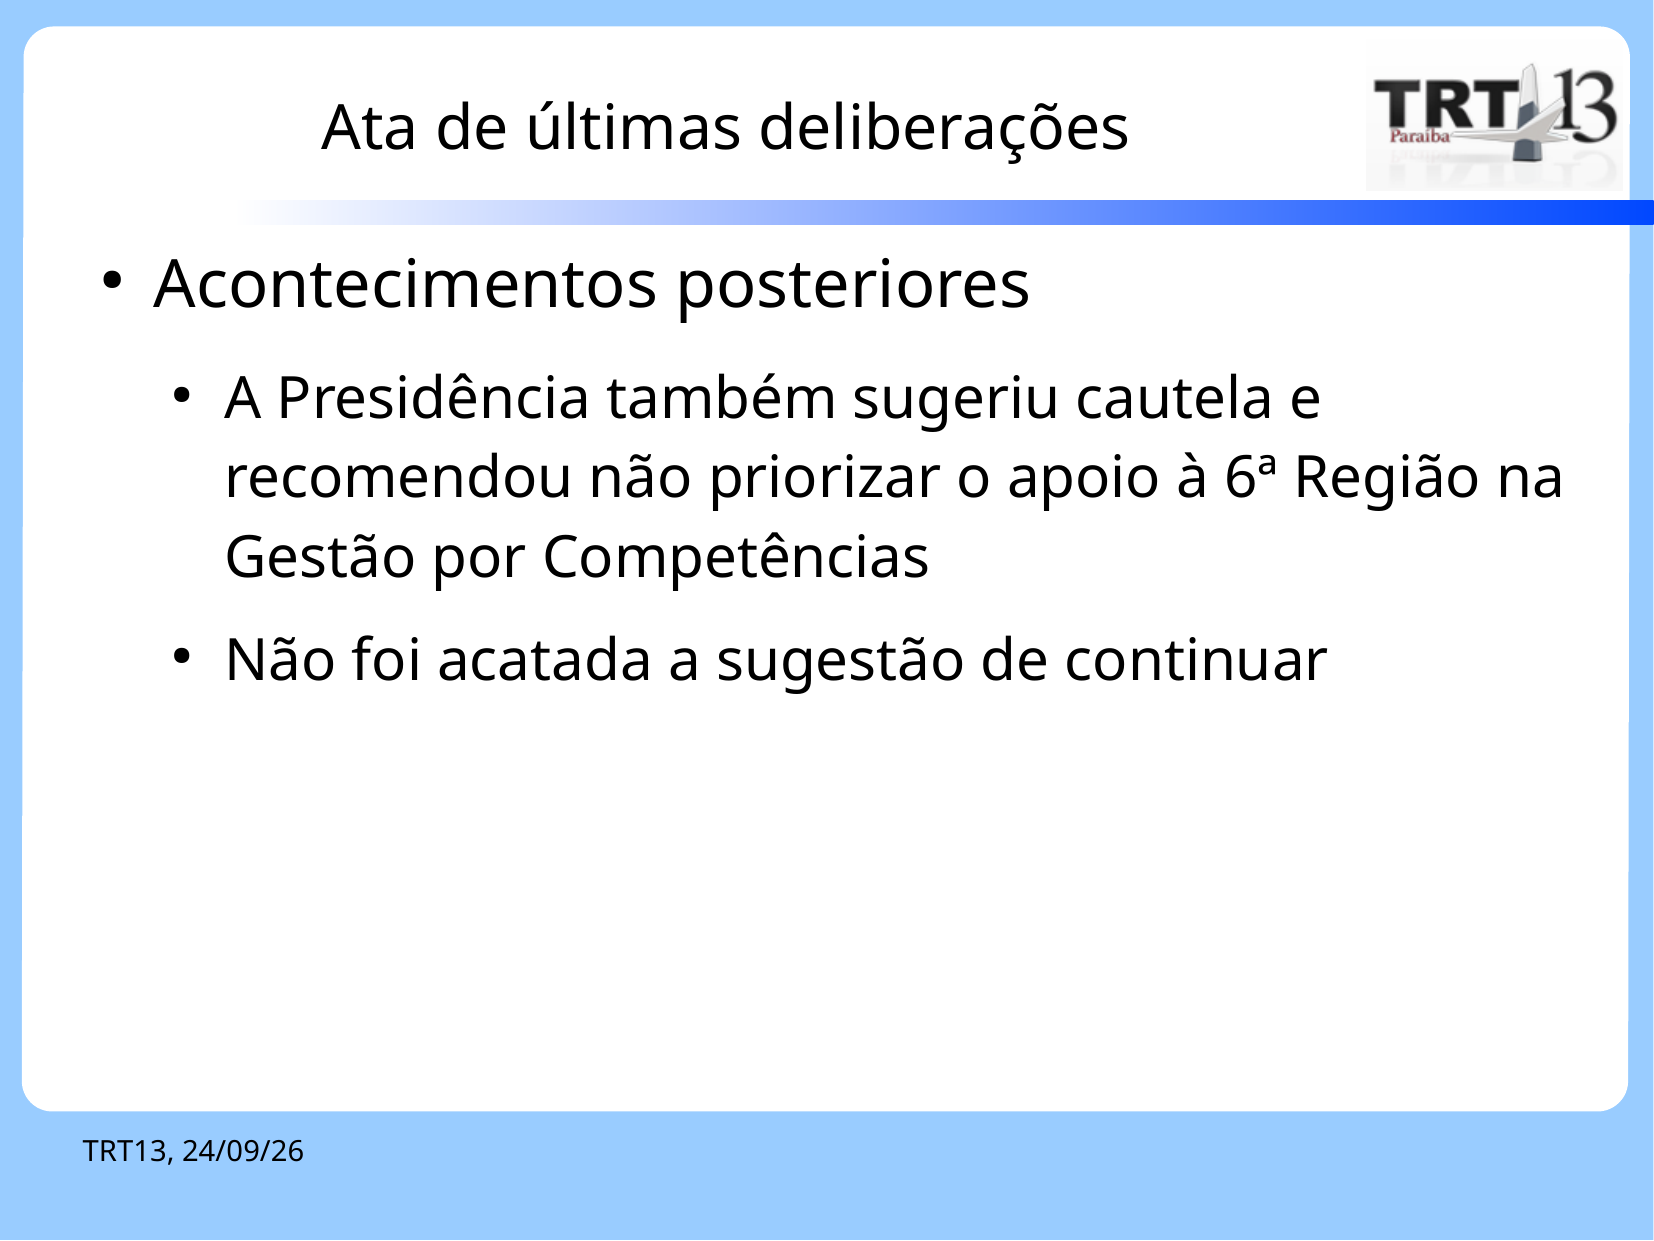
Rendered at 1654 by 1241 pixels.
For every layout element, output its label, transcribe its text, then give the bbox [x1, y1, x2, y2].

title Ata de últimas deliberações [82, 49, 1371, 201]
list Acontecimentos posteriores A Presidência também sugeriu cautela e recomendou não priorizar o apoio à 6ª Região na Gestão por Competências Não foi acatada a sugestão de continuar [82, 236, 1571, 1055]
picture [1366, 39, 1623, 191]
